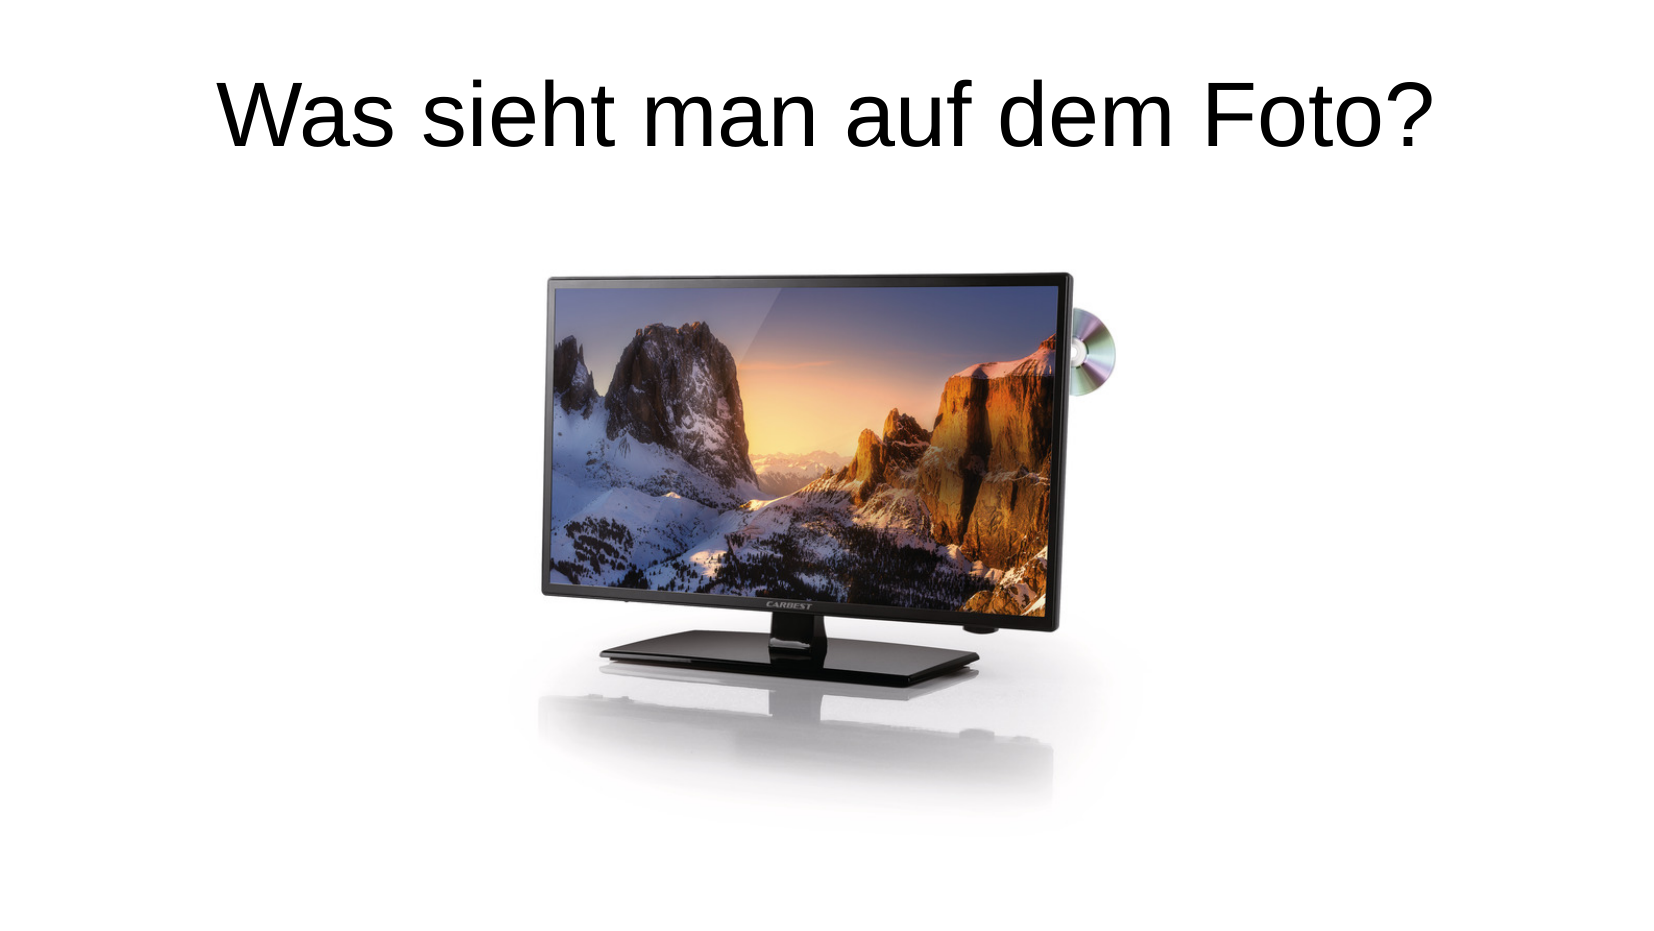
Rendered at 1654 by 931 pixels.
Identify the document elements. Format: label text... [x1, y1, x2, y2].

picture [442, 236, 1245, 862]
title Was sieht man auf dem Foto? [82, 37, 1571, 193]
